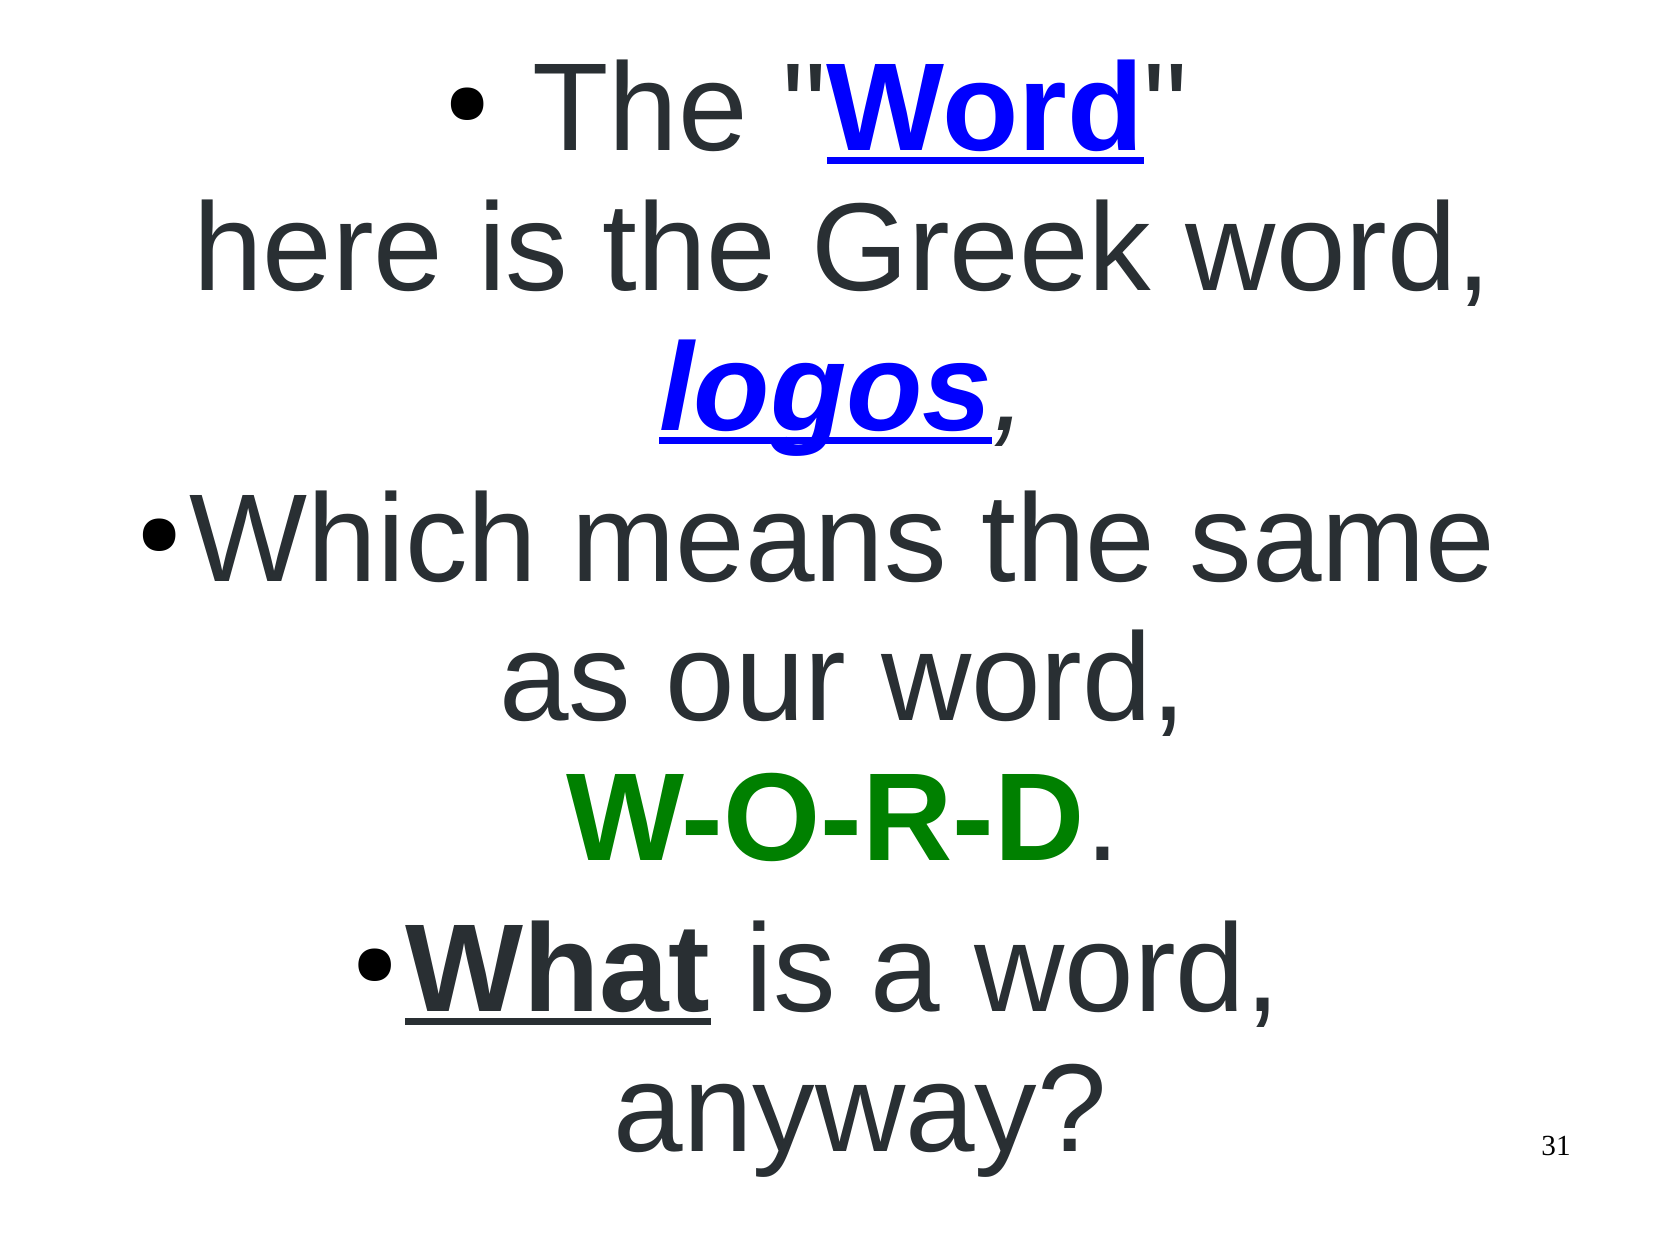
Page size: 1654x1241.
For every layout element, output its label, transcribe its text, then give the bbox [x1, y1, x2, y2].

list The "Word" here is the Greek word, logos, Which means the same as our word, W-O-R-D. What is a word, anyway? [37, 37, 1613, 1238]
